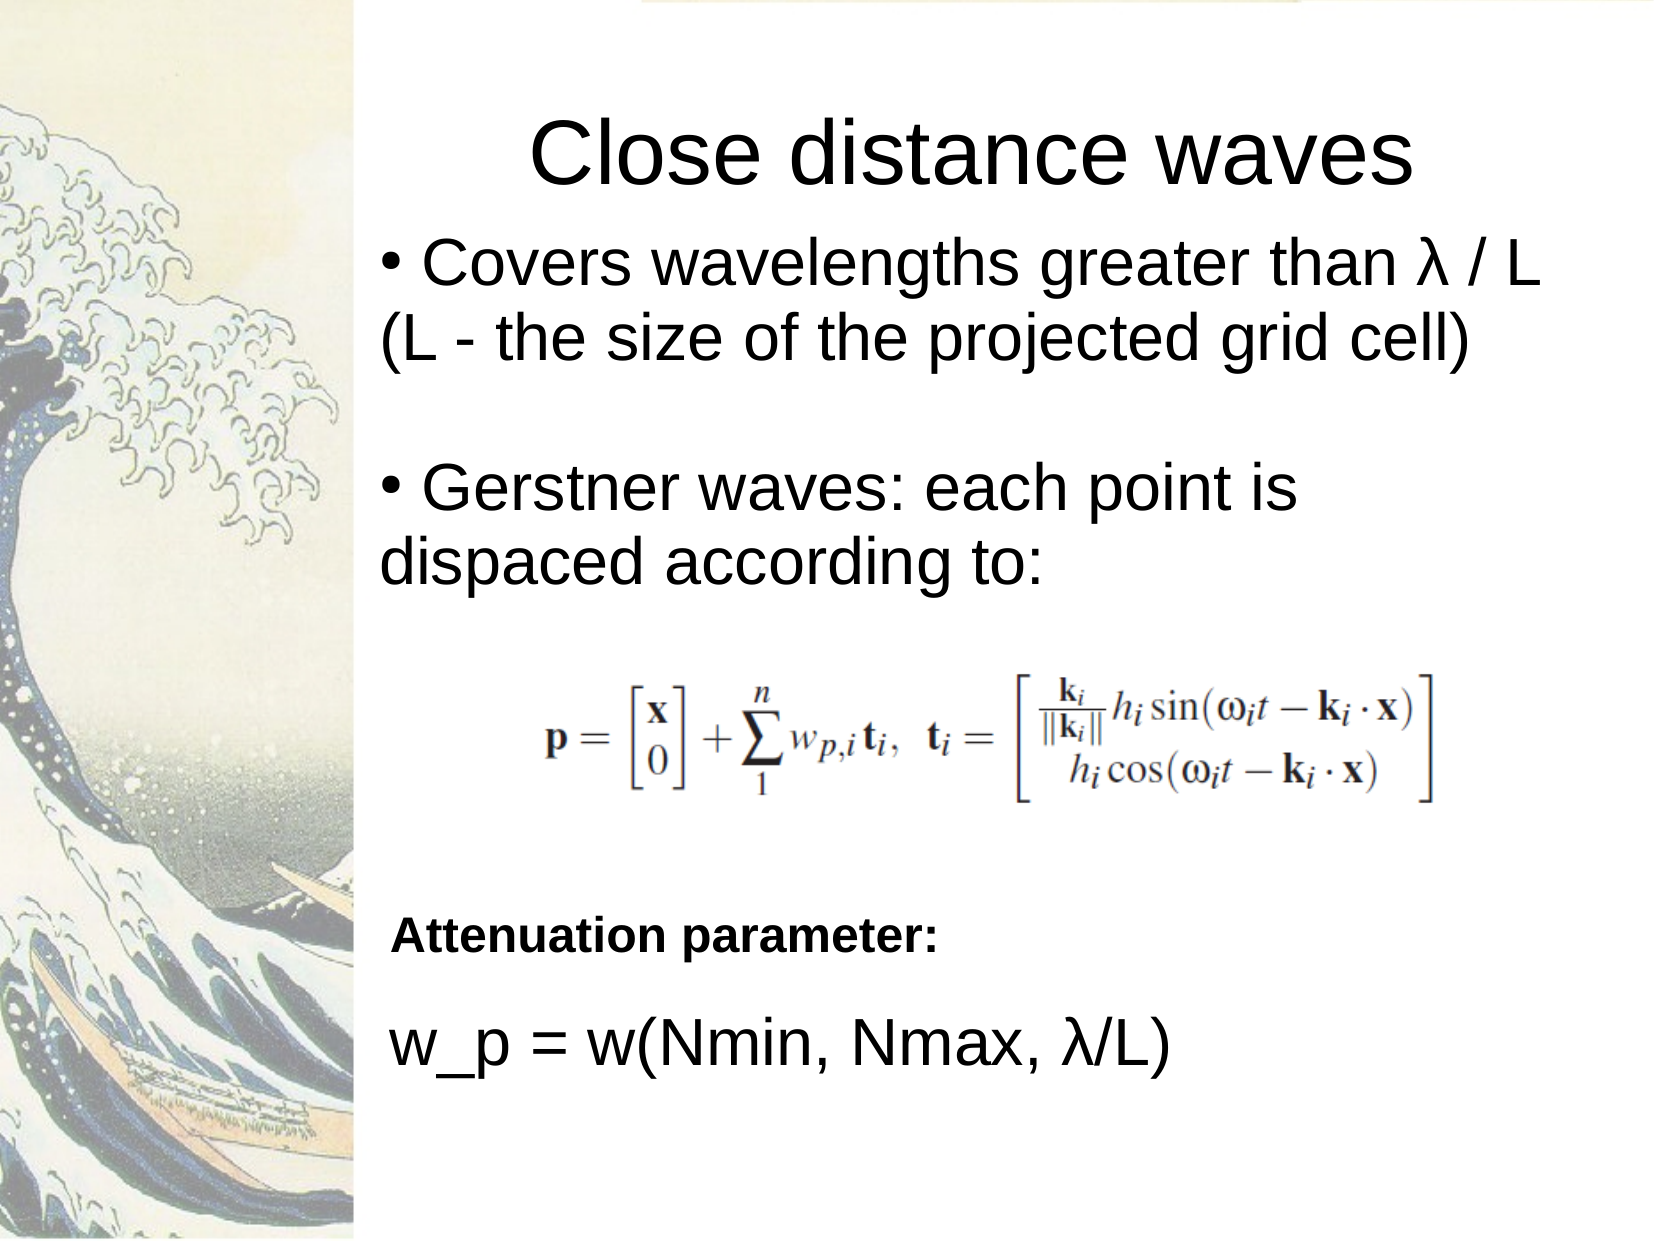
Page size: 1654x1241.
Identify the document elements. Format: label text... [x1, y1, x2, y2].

text_box Attenuation parameter: w_p = w(Nmin, Nmax, λ/L) [375, 900, 1613, 1089]
picture [0, 0, 1654, 1241]
subtitle Covers wavelengths greater than λ / L (L - the size of the projected grid cell) Gerstner waves: each point is dispaced according to: [379, 225, 1576, 599]
title Close distance waves [375, 49, 1571, 257]
